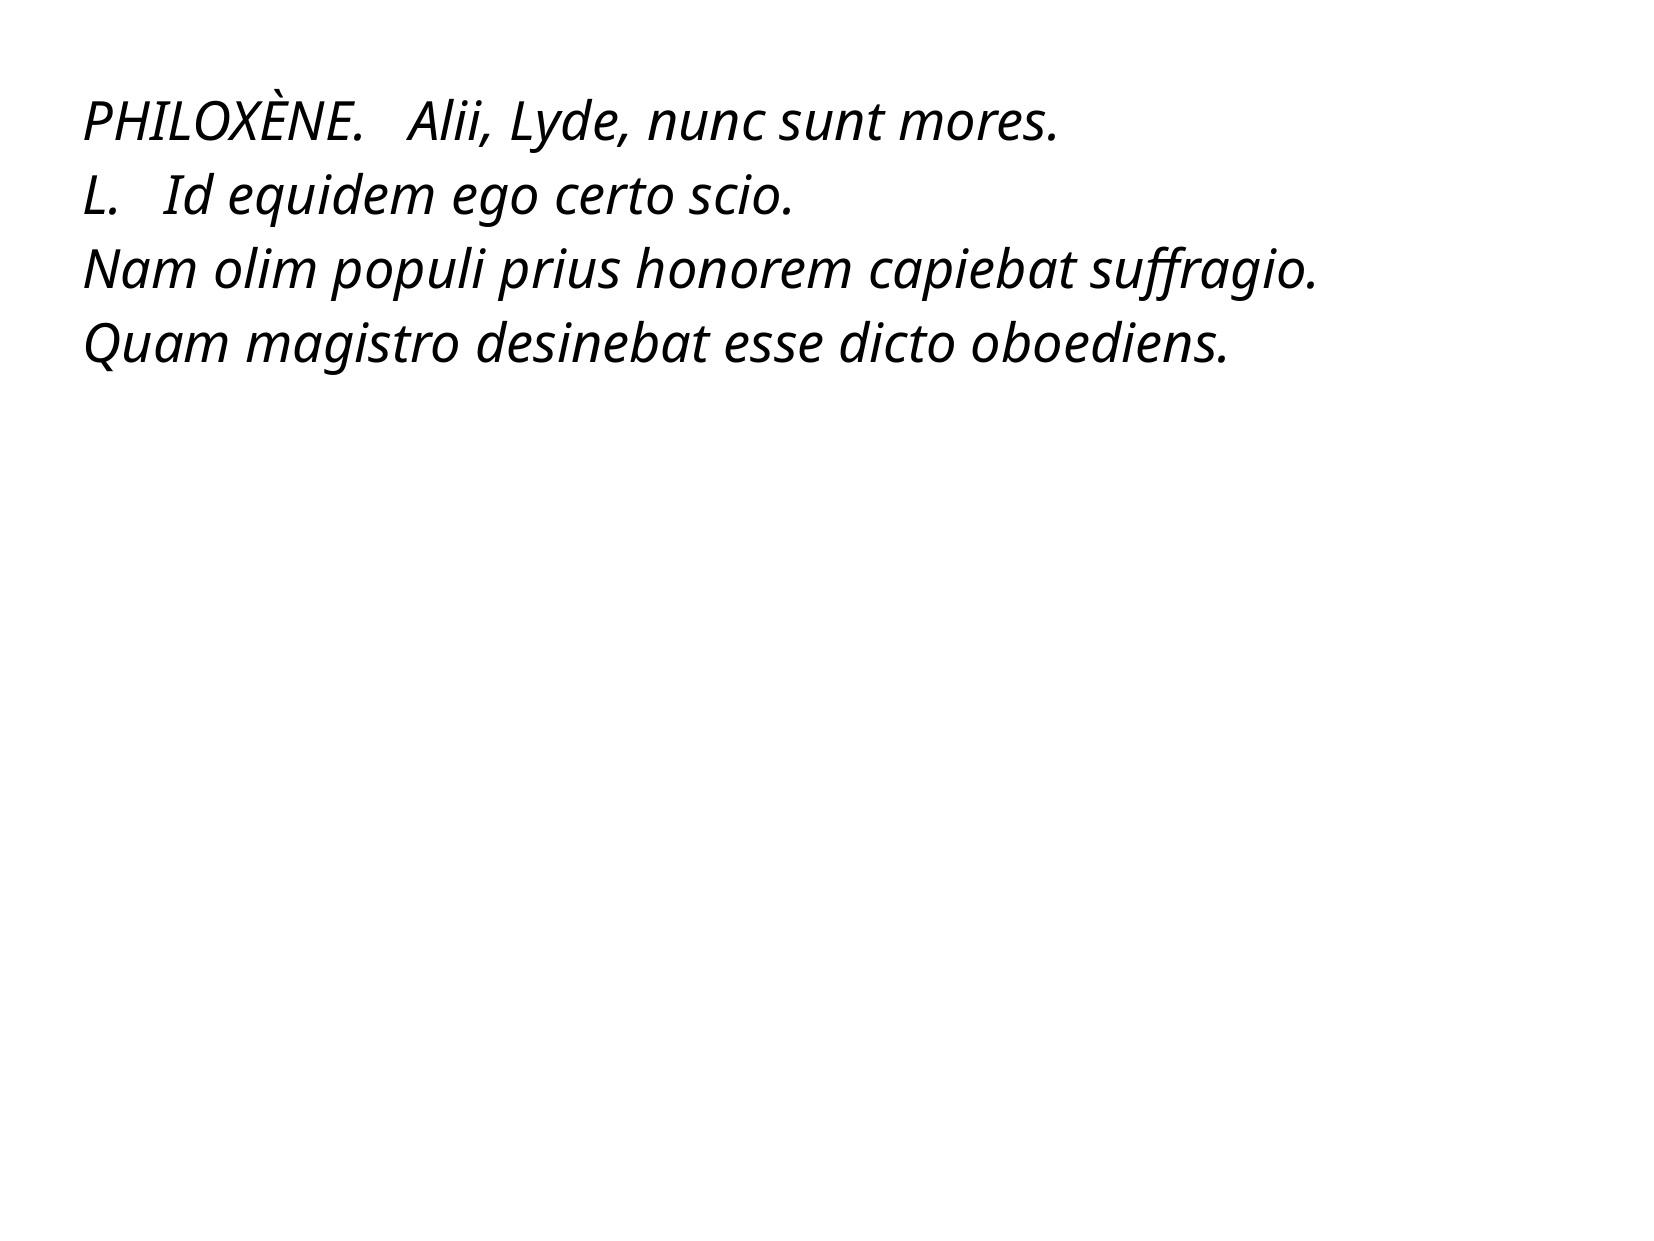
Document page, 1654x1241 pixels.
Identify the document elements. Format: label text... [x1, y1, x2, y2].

list PHILOXÈNE. Alii, Lyde, nunc sunt mores. L. Id equidem ego certo scio. Nam olim populi prius honorem capiebat suffragio. Quam magistro desinebat esse dicto oboediens. [82, 82, 1571, 1109]
